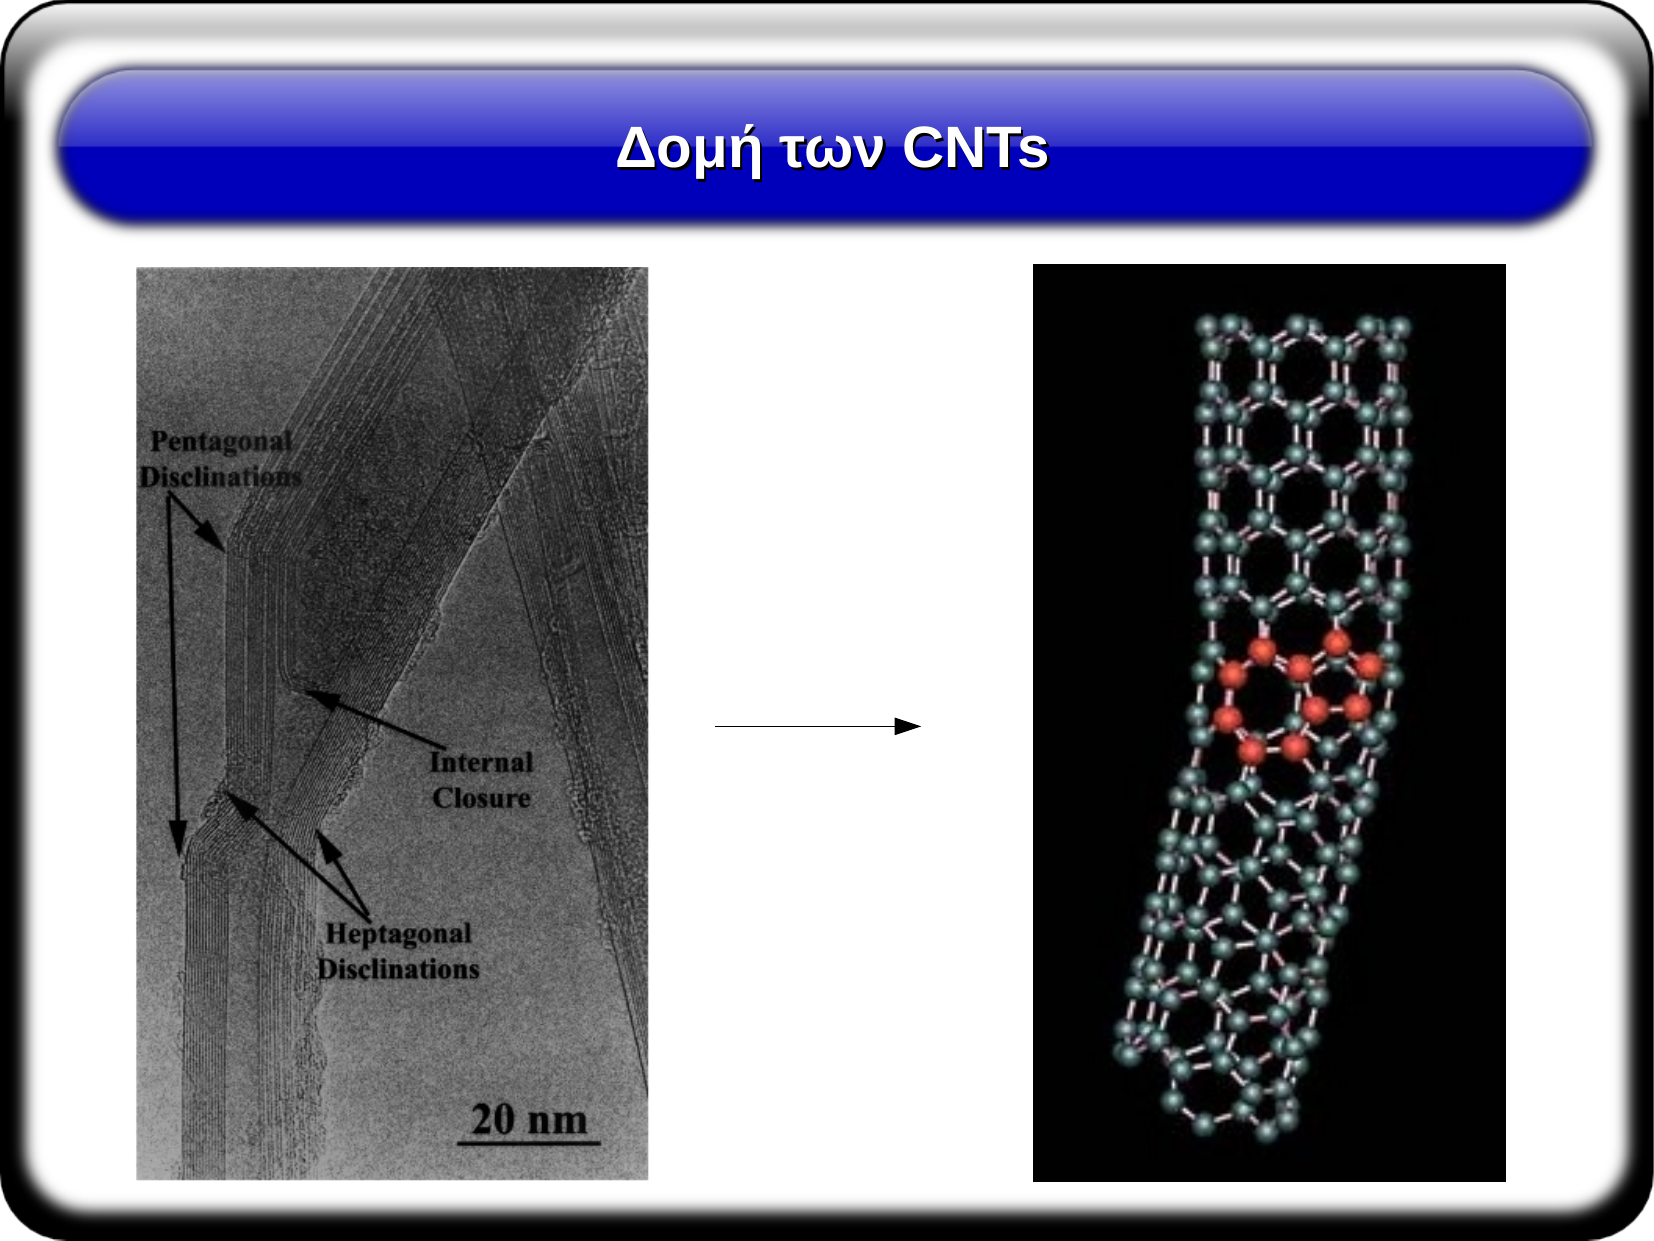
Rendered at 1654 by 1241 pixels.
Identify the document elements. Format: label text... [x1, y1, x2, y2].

picture [0, 0, 1654, 1241]
title Δομή των CNTs [88, 59, 1577, 237]
